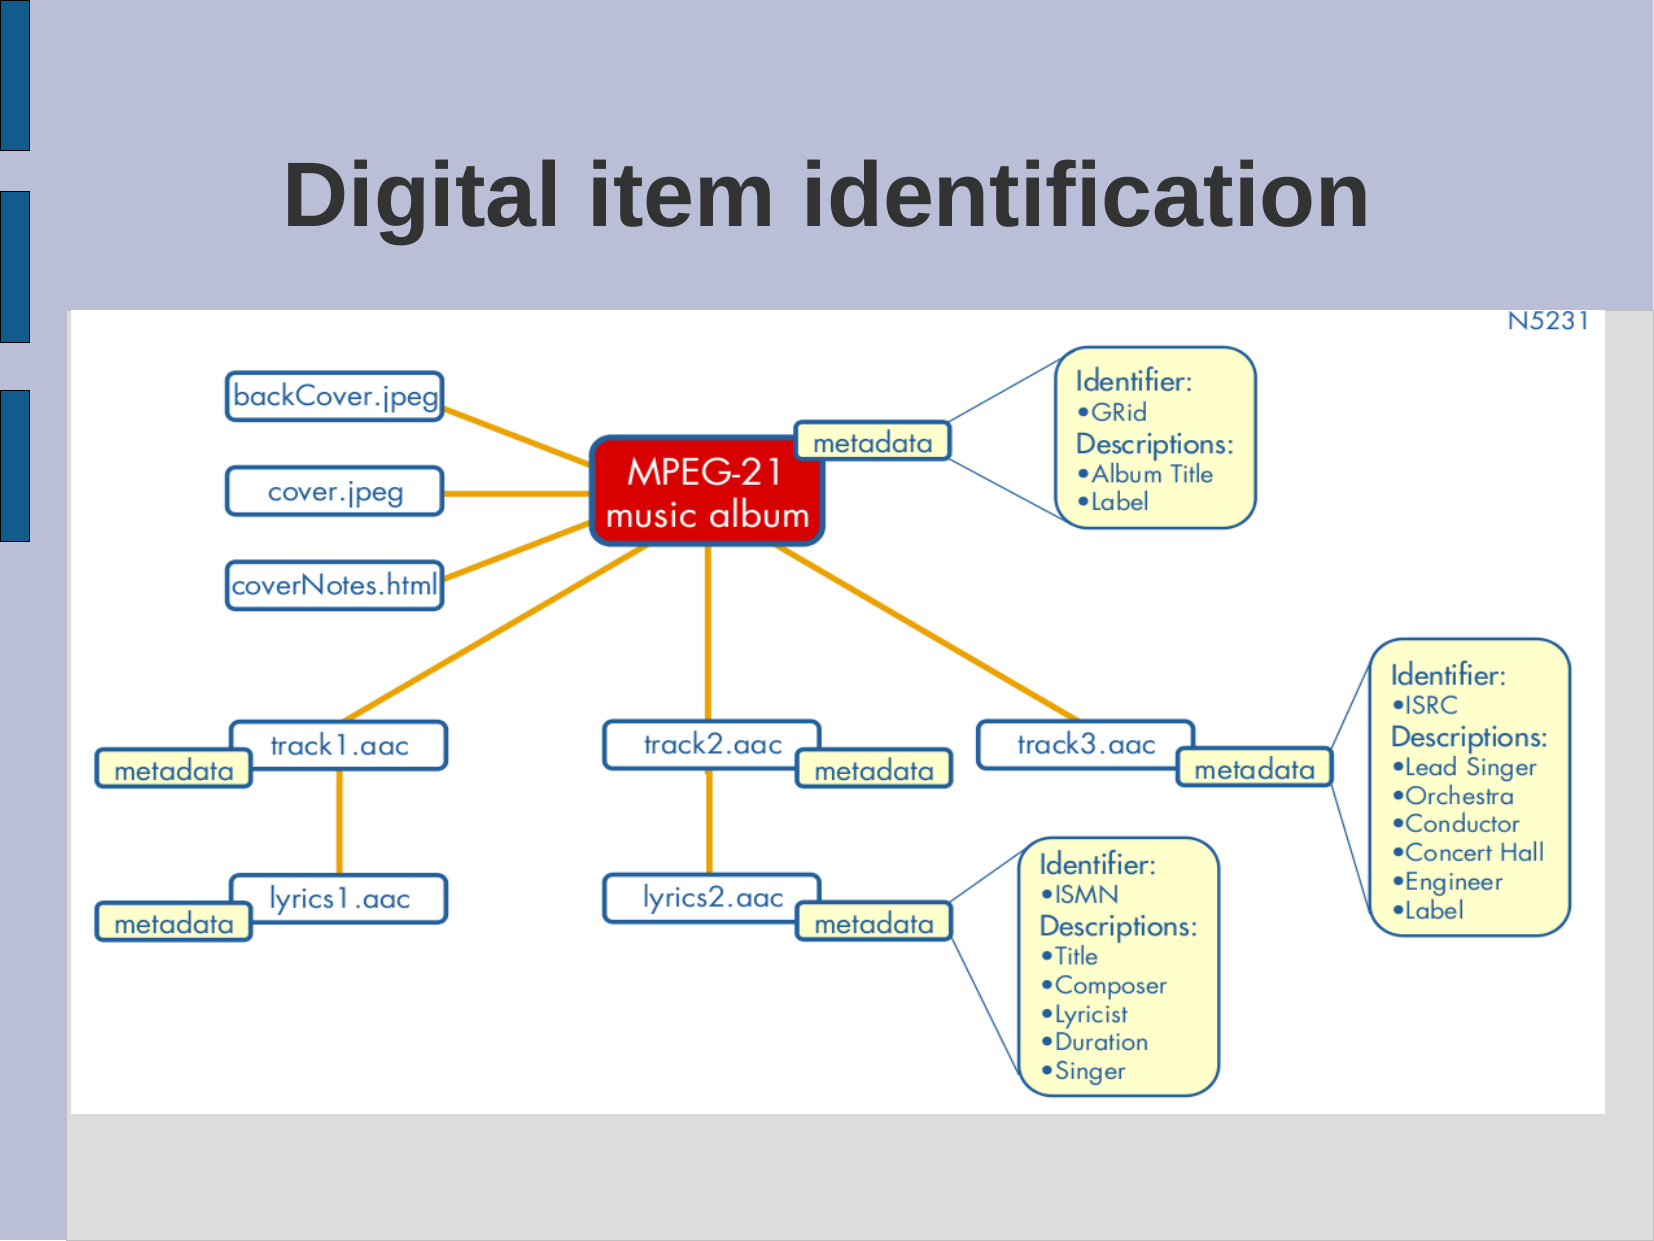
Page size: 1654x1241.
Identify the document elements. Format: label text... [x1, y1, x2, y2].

picture [71, 310, 1605, 1114]
title Digital item identification [121, 98, 1534, 291]
